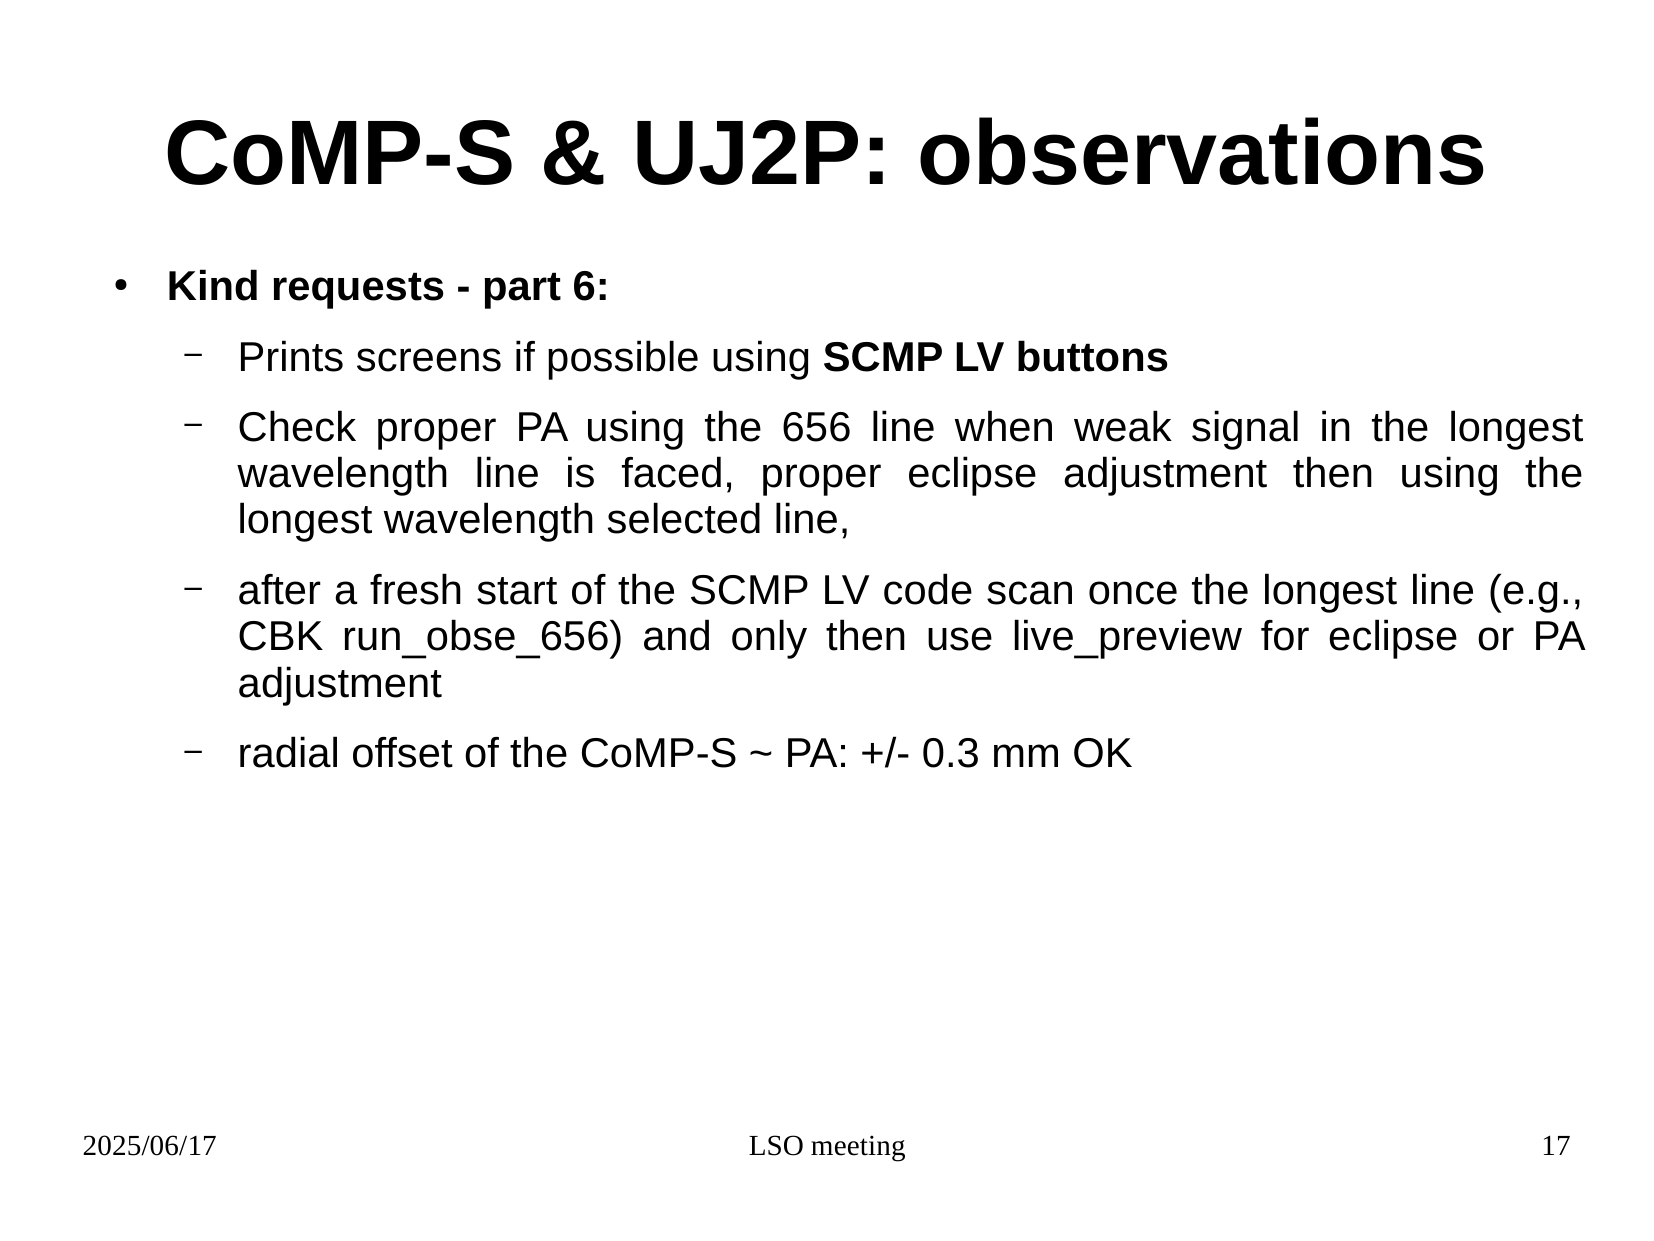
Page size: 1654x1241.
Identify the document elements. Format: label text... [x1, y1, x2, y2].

list Kind requests - part 6: Prints screens if possible using SCMP LV buttons Check proper PA using the 656 line when weak signal in the longest wavelength line is faced, proper eclipse adjustment then using the longest wavelength selected line, after a fresh start of the SCMP LV code scan once the longest line (e.g., CBK run_obse_656) and only then use live_preview for eclipse or PA adjustment radial offset of the CoMP-S ~ PA: +/- 0.3 mm OK [95, 263, 1585, 1206]
title CoMP-S & UJ2P: observations [82, 49, 1571, 257]
